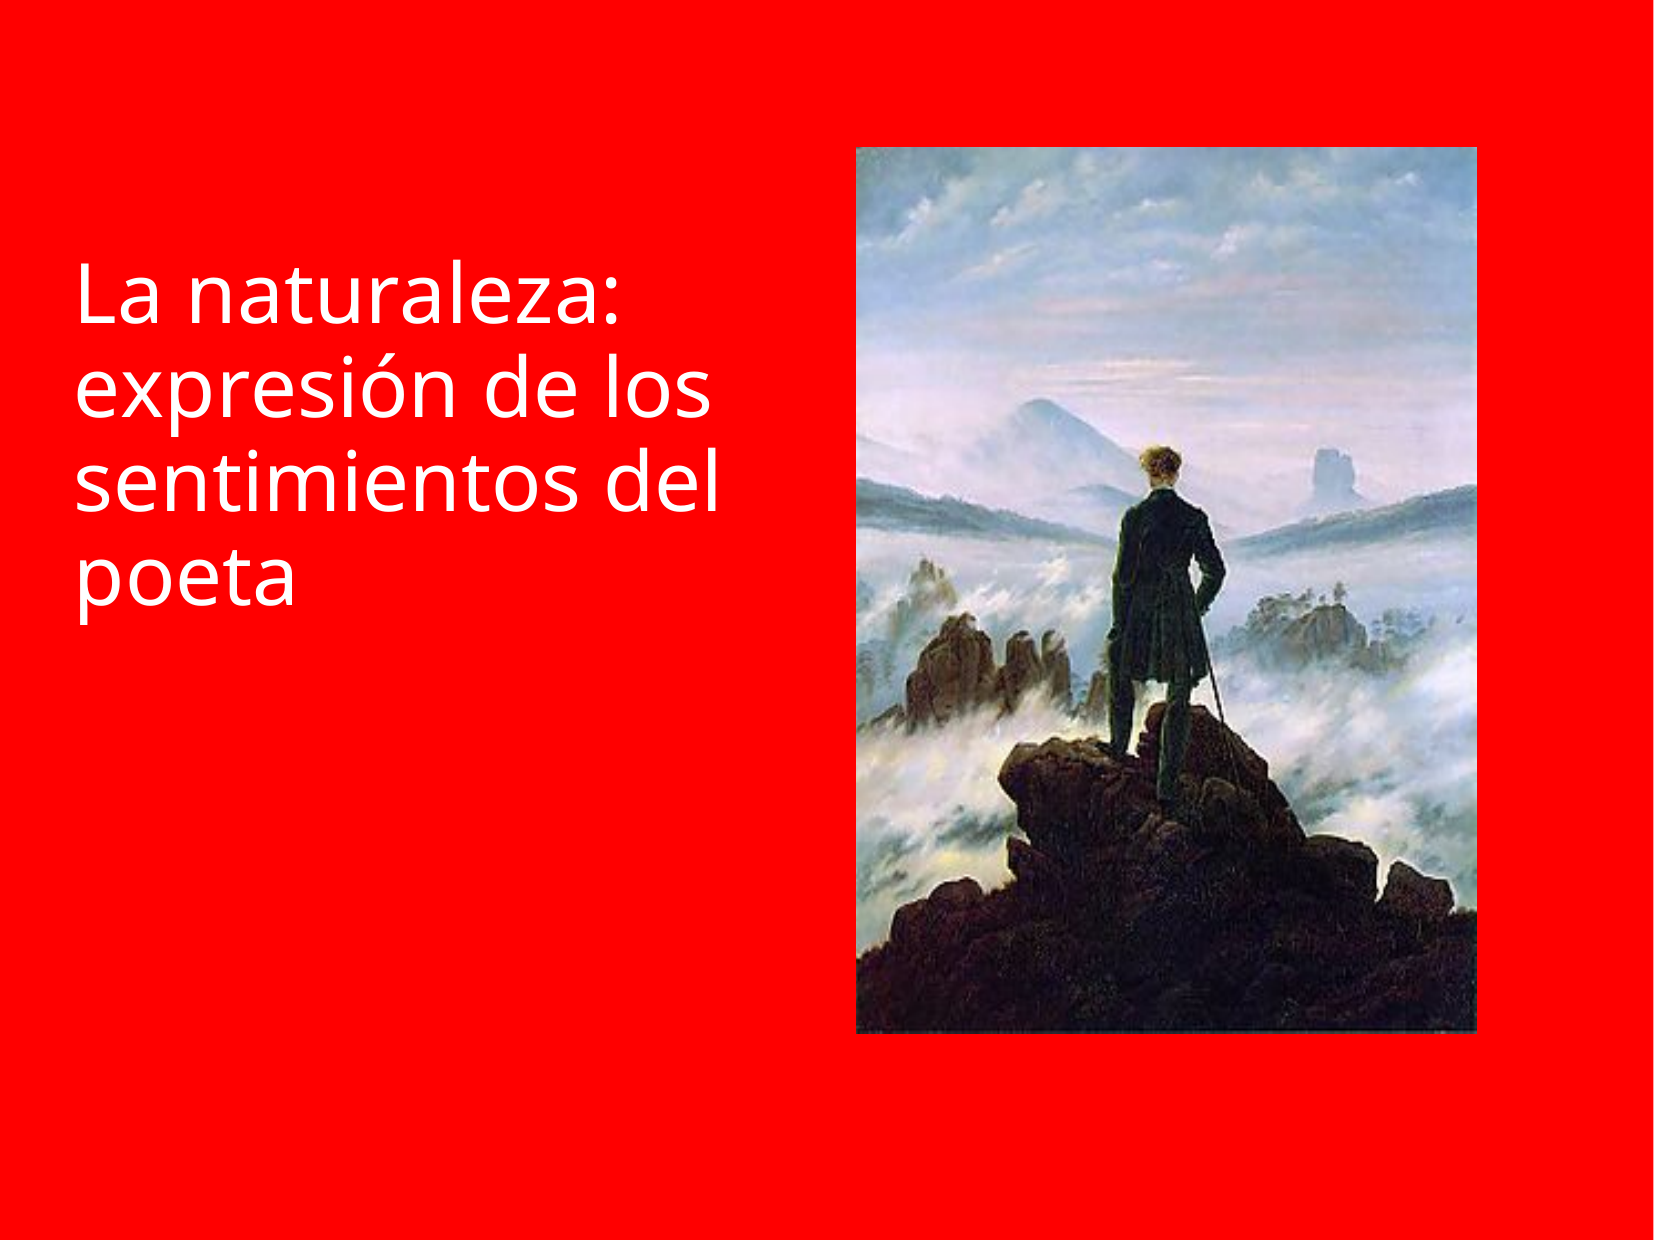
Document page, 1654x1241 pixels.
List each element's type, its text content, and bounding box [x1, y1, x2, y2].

picture [856, 147, 1477, 1034]
text_box La naturaleza: expresión de los sentimientos del poeta [59, 236, 827, 773]
